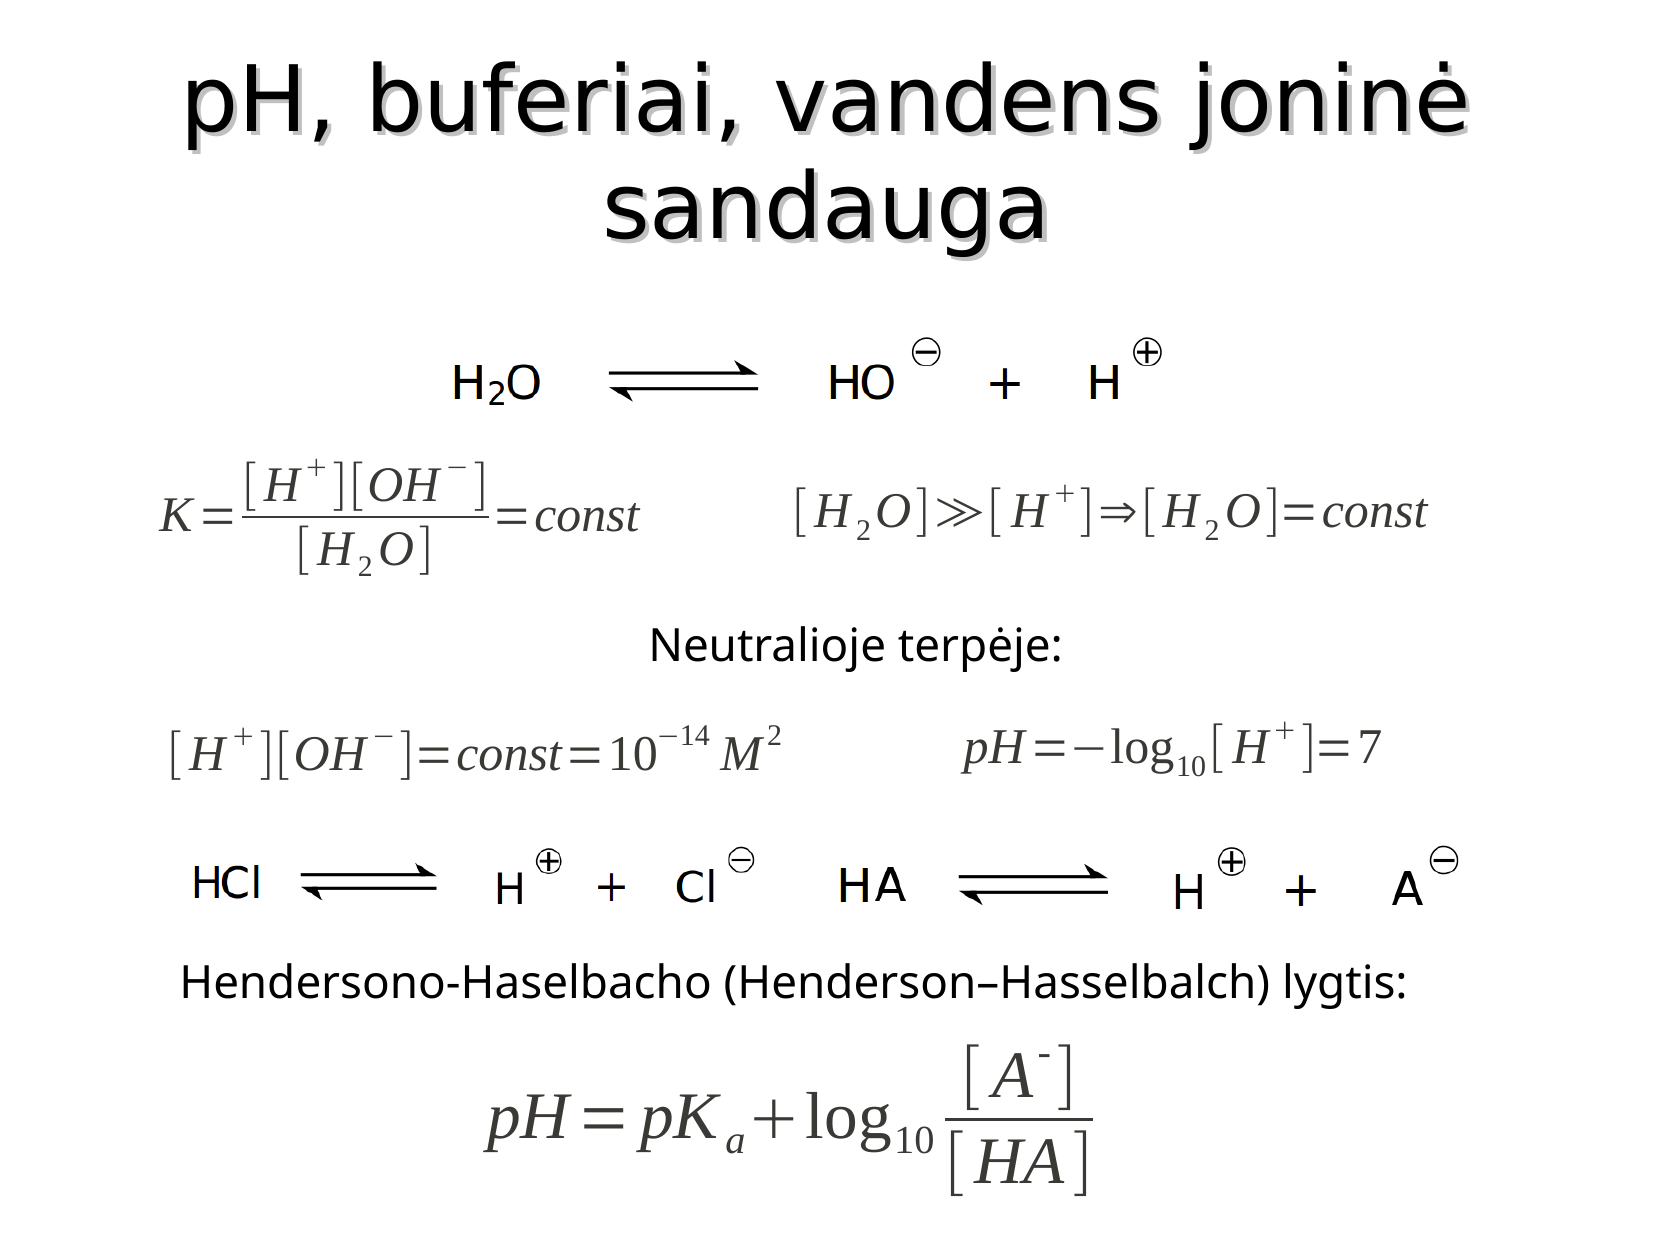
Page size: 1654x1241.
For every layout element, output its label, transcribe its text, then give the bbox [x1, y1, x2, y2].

chart [952, 712, 1388, 783]
picture [189, 846, 755, 919]
chart [787, 476, 1434, 547]
chart [150, 450, 645, 584]
text_box Neutralioje terpėje: [633, 604, 1088, 681]
picture [450, 337, 1163, 422]
text_box Hendersono-Haselbacho (Henderson–Hasselbalch) lygtis: [164, 942, 1463, 1019]
chart [162, 718, 788, 783]
chart [472, 1029, 1103, 1201]
title pH, buferiai, vandens joninė sandauga [82, 45, 1571, 261]
picture [835, 845, 1459, 926]
